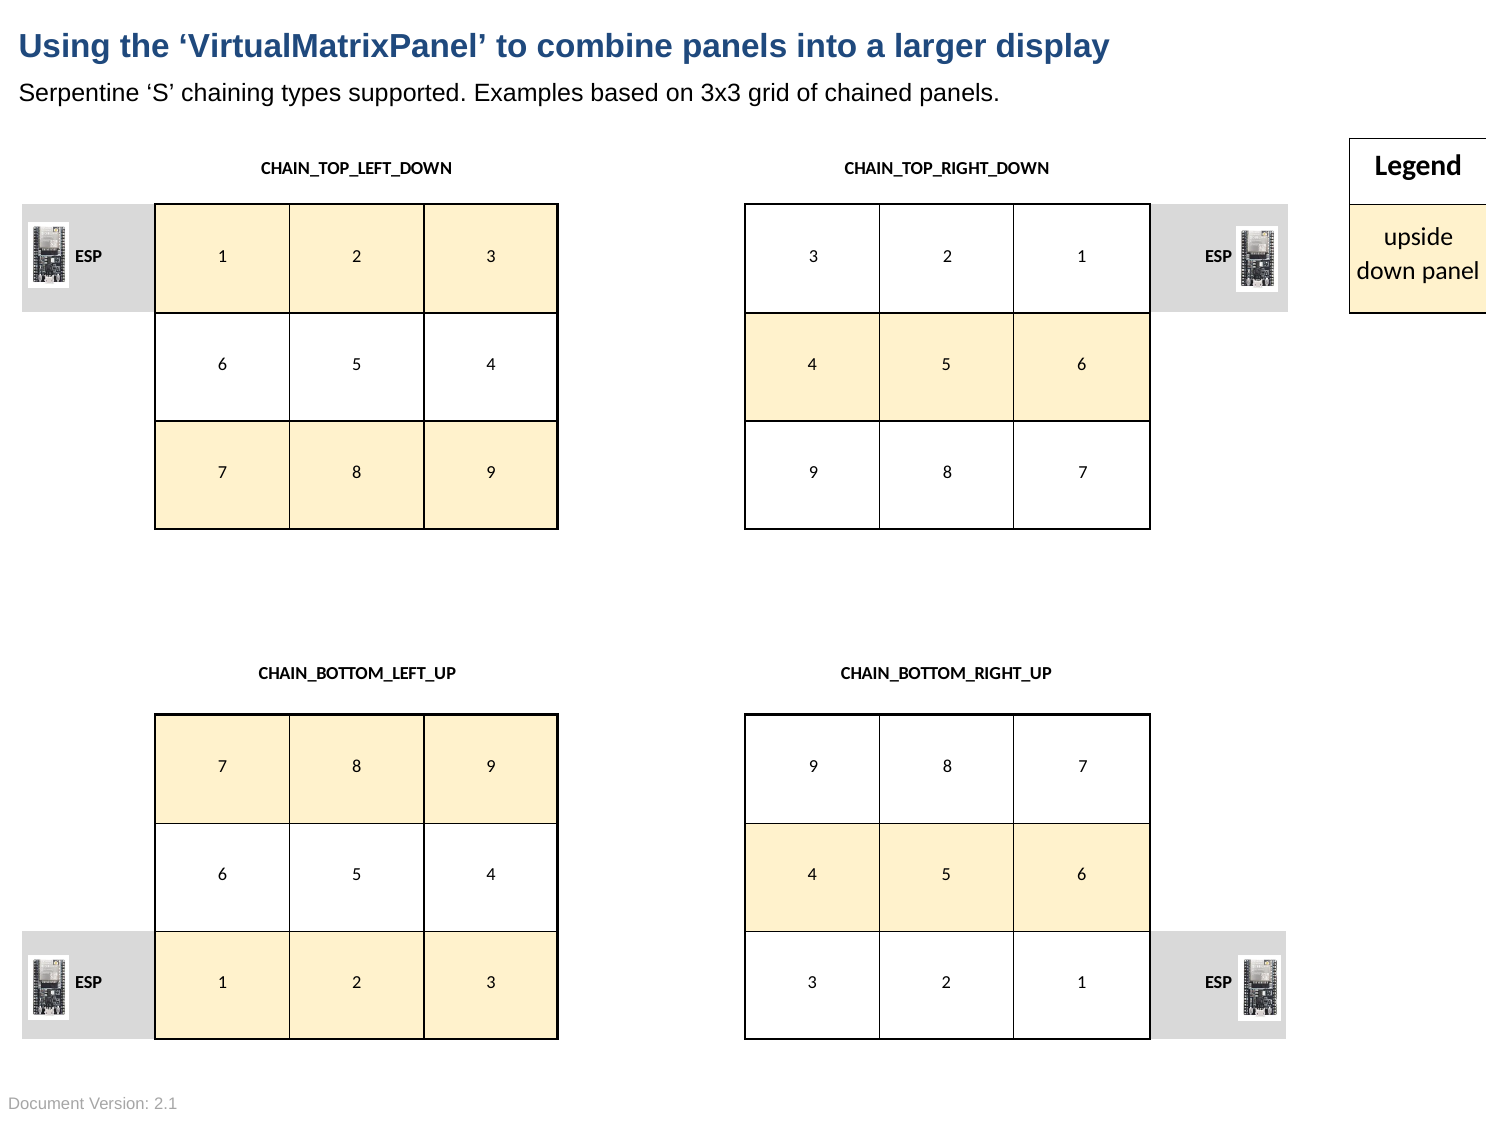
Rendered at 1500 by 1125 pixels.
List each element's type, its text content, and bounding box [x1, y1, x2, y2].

text_box Using the ‘VirtualMatrixPanel’ to combine panels into a larger display Serpentine ‘S’ chaining types supported. Examples based on 3x3 grid of chained panels. [3, 16, 1469, 116]
picture [20, 137, 1488, 1041]
